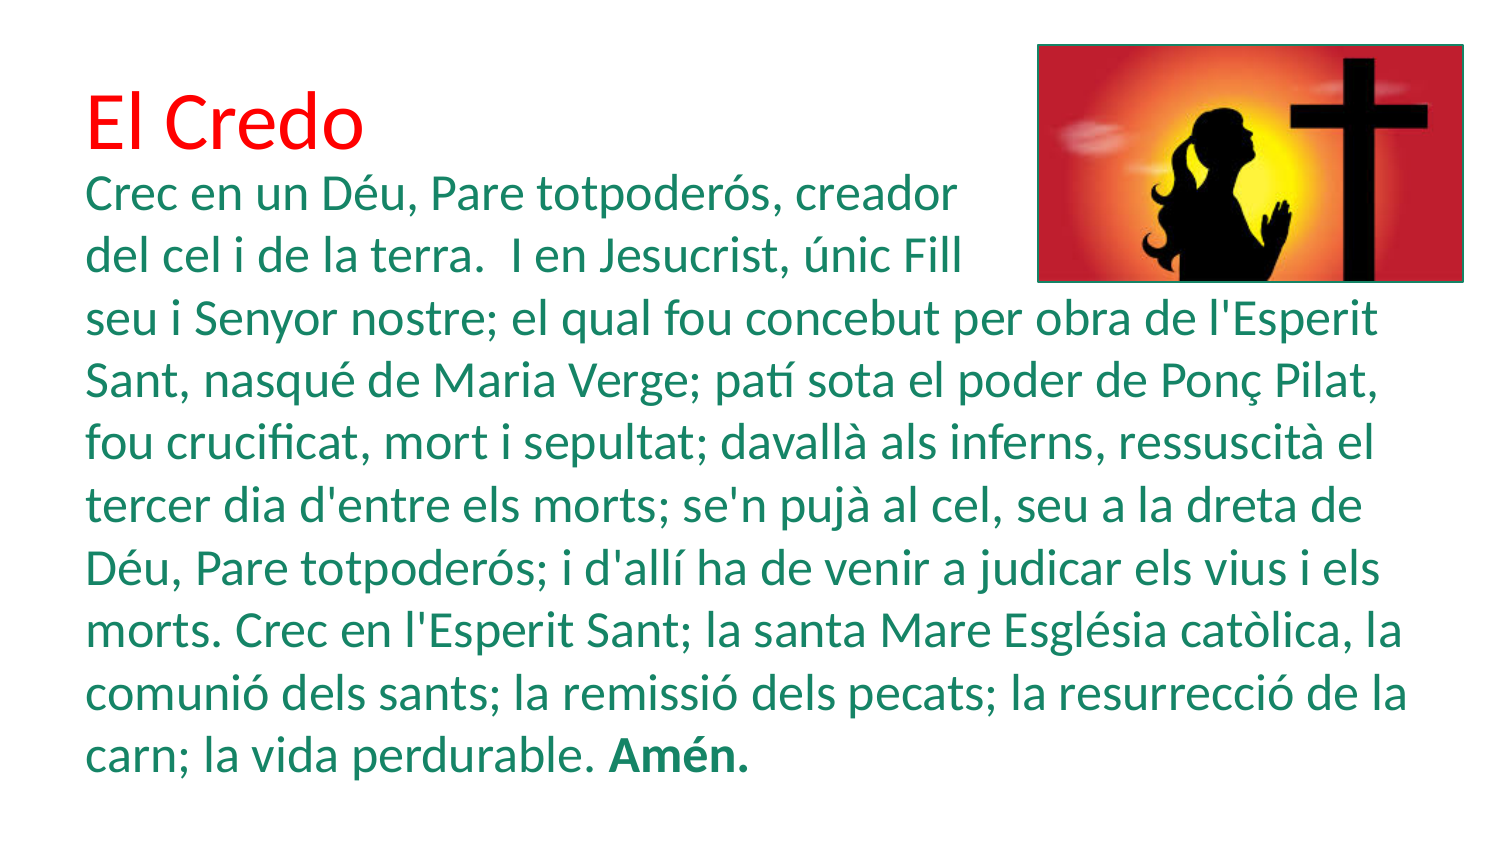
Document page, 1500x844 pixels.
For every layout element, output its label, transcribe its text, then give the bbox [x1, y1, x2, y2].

text_box Crec en un Déu, Pare totpoderós, creador del cel i de la terra. I en Jesucrist, únic Fill seu i Senyor nostre; el qual fou concebut per obra de l'Esperit Sant, nasqué de Maria Verge; patí sota el poder de Ponç Pilat, fou crucificat, mort i sepultat; davallà als inferns, ressuscità el tercer dia d'entre els morts; se'n pujà al cel, seu a la dreta de Déu, Pare totpoderós; i d'allí ha de venir a judicar els vius i els morts. Crec en l'Esperit Sant; la santa Mare Església catòlica, la comunió dels sants; la remissió dels pecats; la resurrecció de la carn; la vida perdurable. Amén. [70, 150, 1453, 815]
text_box El Credo [70, 59, 638, 158]
picture [1039, 46, 1463, 281]
